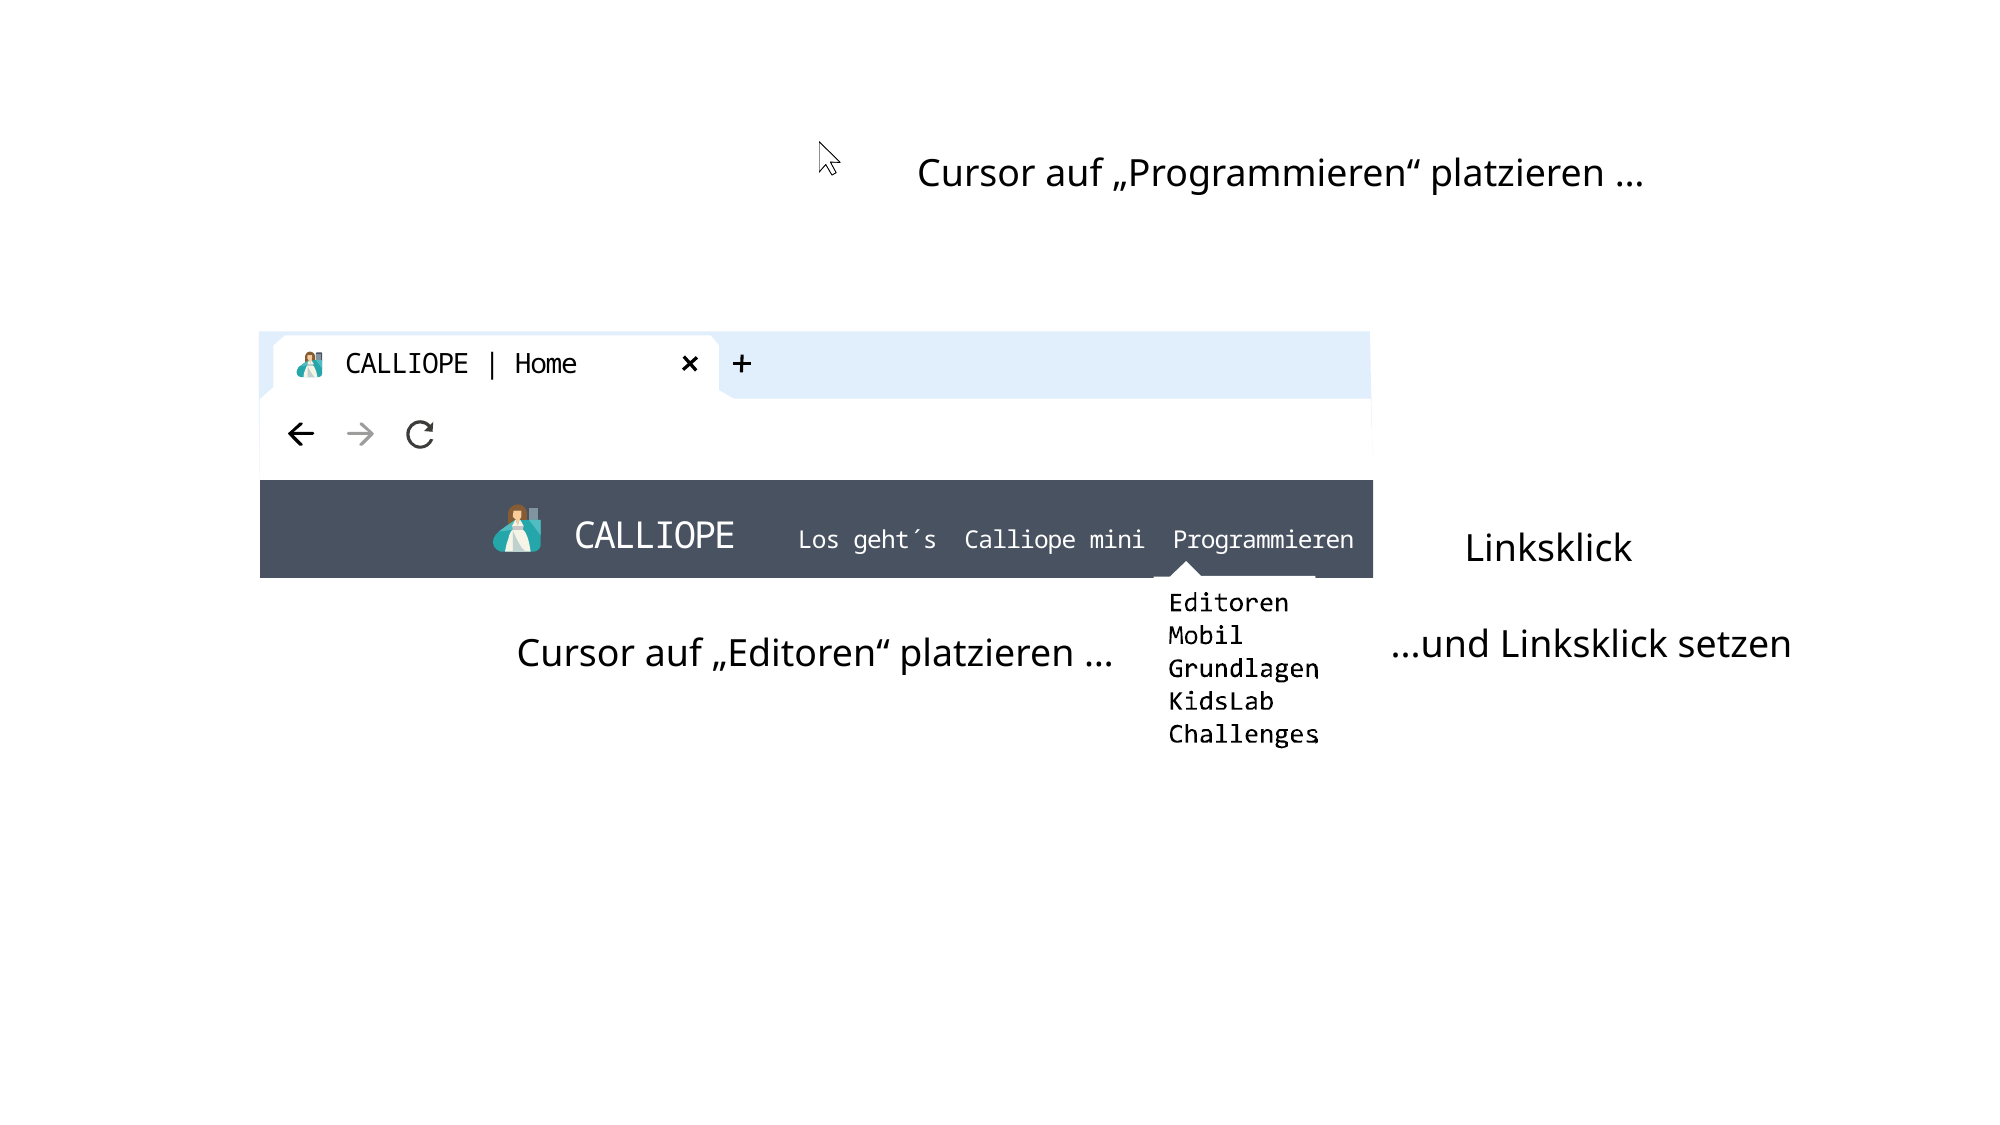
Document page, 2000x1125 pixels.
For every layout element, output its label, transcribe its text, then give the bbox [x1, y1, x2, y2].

text_box Cursor auf „Programmieren“ platzieren … [902, 139, 1630, 199]
text_box Linksklick [1449, 513, 1647, 574]
text_box ...und Linksklick setzen [1375, 610, 1792, 667]
text_box Cursor auf „Editoren“ platzieren … [501, 619, 1108, 680]
picture [819, 141, 841, 176]
picture [258, 330, 1374, 771]
